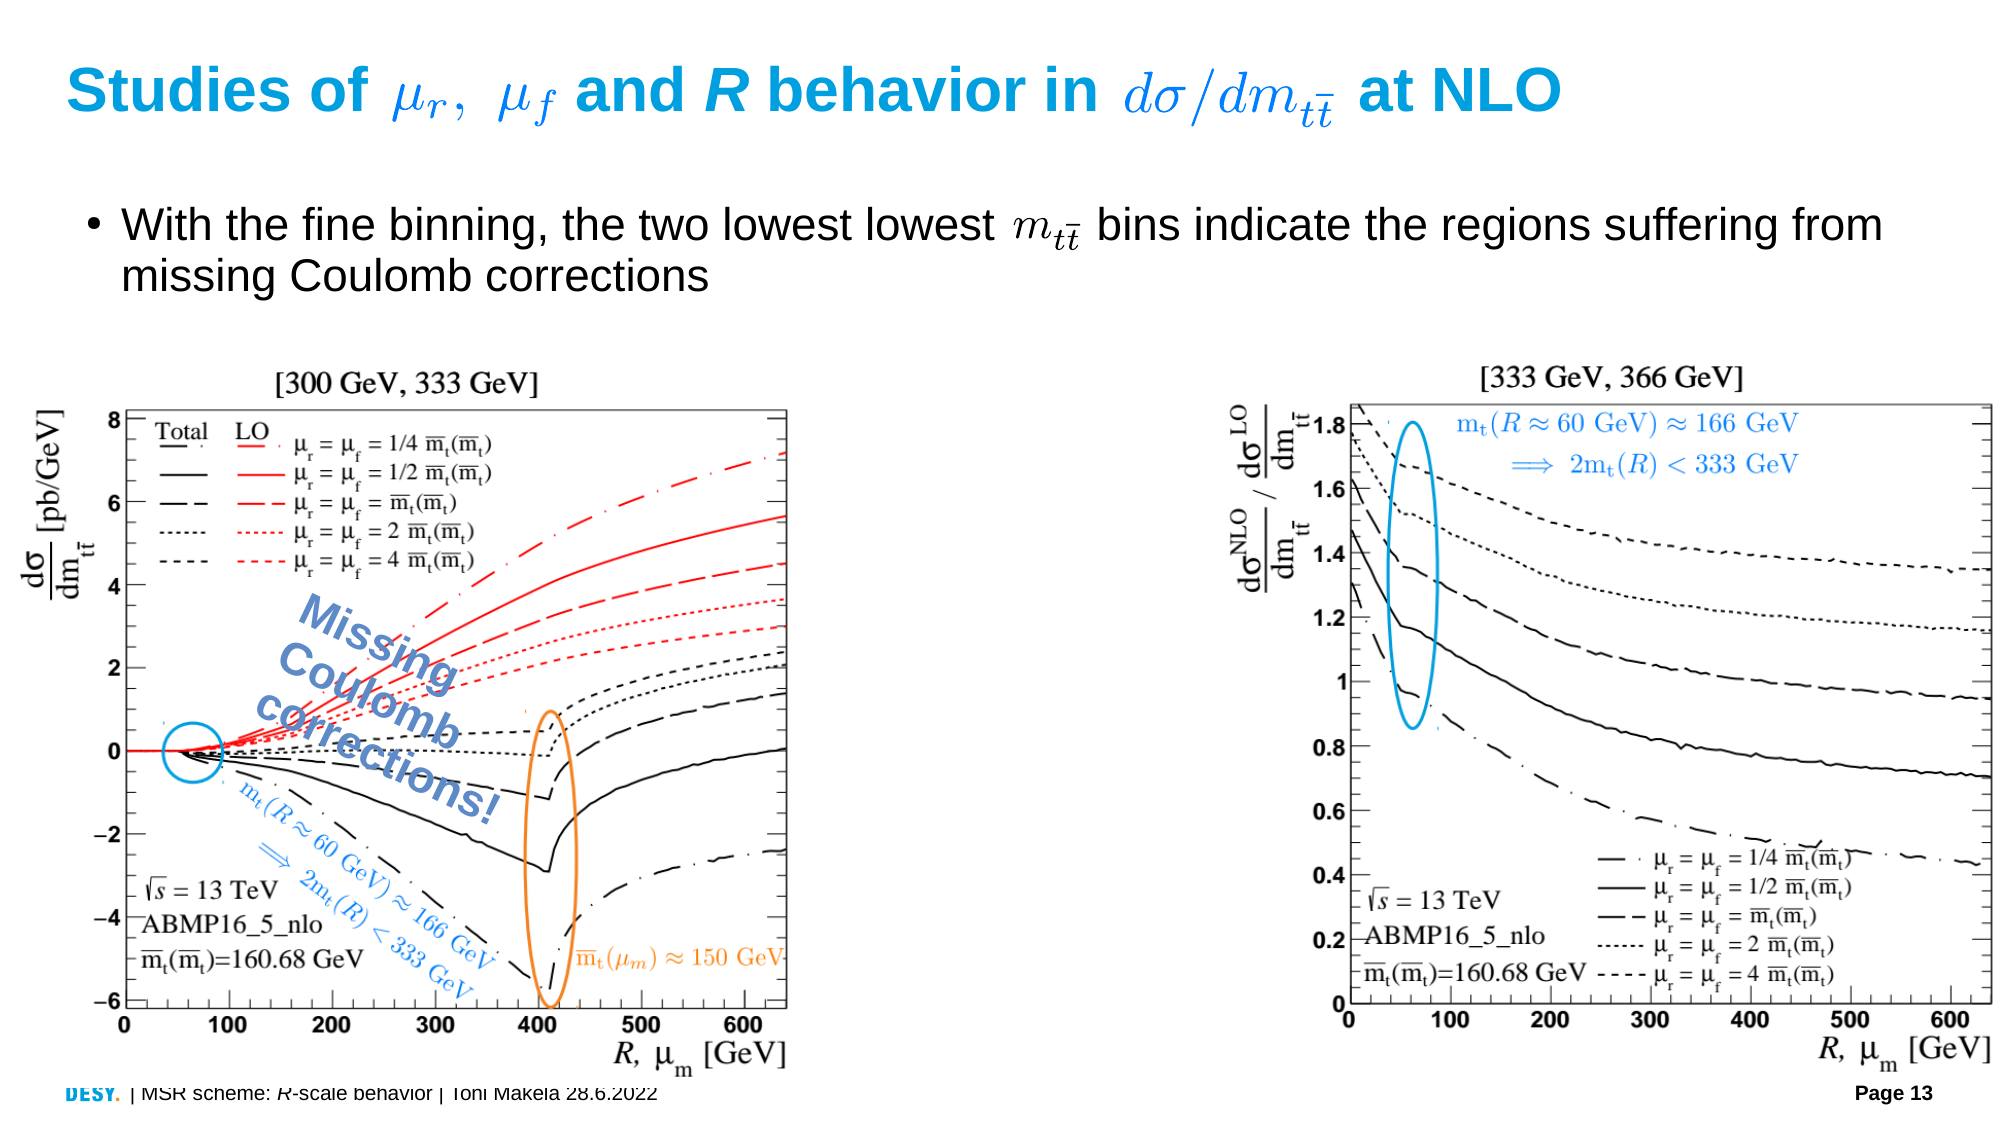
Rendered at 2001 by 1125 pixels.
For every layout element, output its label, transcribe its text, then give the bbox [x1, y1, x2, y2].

text_box With the fine binning, the two lowest lowest bins indicate the regions suffering from missing Coulomb corrections [71, 191, 1936, 361]
text_box Missing Coulomb corrections! [225, 570, 597, 876]
picture [1220, 353, 2000, 1084]
footer | MSR scheme: R-scale behavior | Toni Mäkelä 28.6.2022 [129, 1079, 1762, 1111]
picture [15, 358, 796, 1089]
text_box [1013, 217, 1081, 251]
text_box [1125, 68, 1334, 128]
text_box [392, 83, 557, 127]
title Studies of and R behavior in at NLO [66, 57, 1933, 132]
